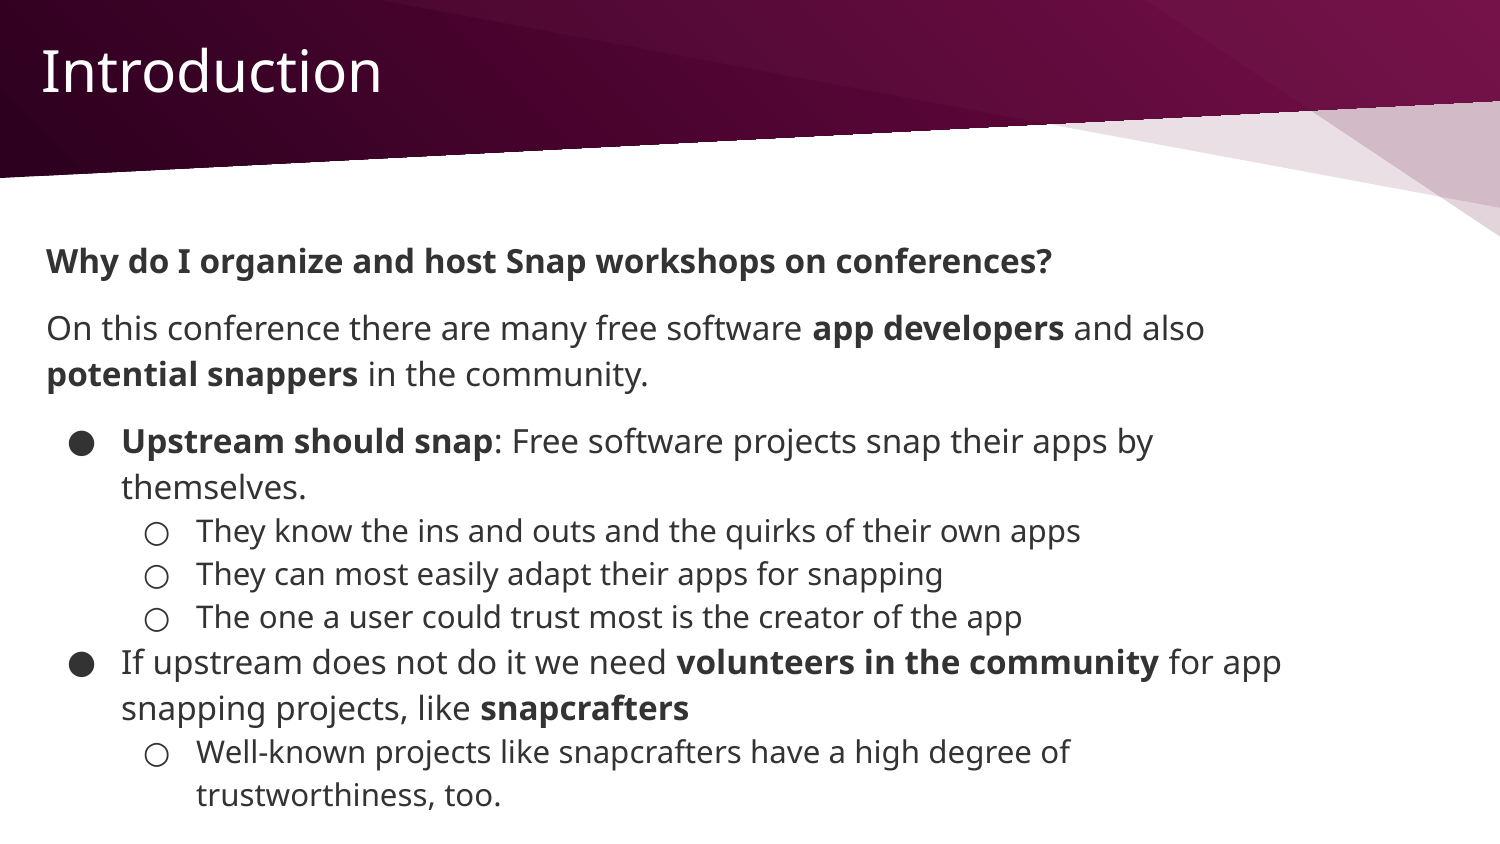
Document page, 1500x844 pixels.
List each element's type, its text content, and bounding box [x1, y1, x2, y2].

title Introduction [41, 5, 1336, 134]
list Why do I organize and host Snap workshops on conferences? On this conference there are many free software app developers and also potential snappers in the community. Upstream should snap: Free software projects snap their apps by themselves. They know the ins and outs and the quirks of their own apps They can most easily adapt their apps for snapping The one a user could trust most is the creator of the app If upstream does not do it we need volunteers in the community for app snapping projects, like snapcrafters Well-known projects like snapcrafters have a high degree of trustworthiness, too. [35, 229, 1324, 789]
